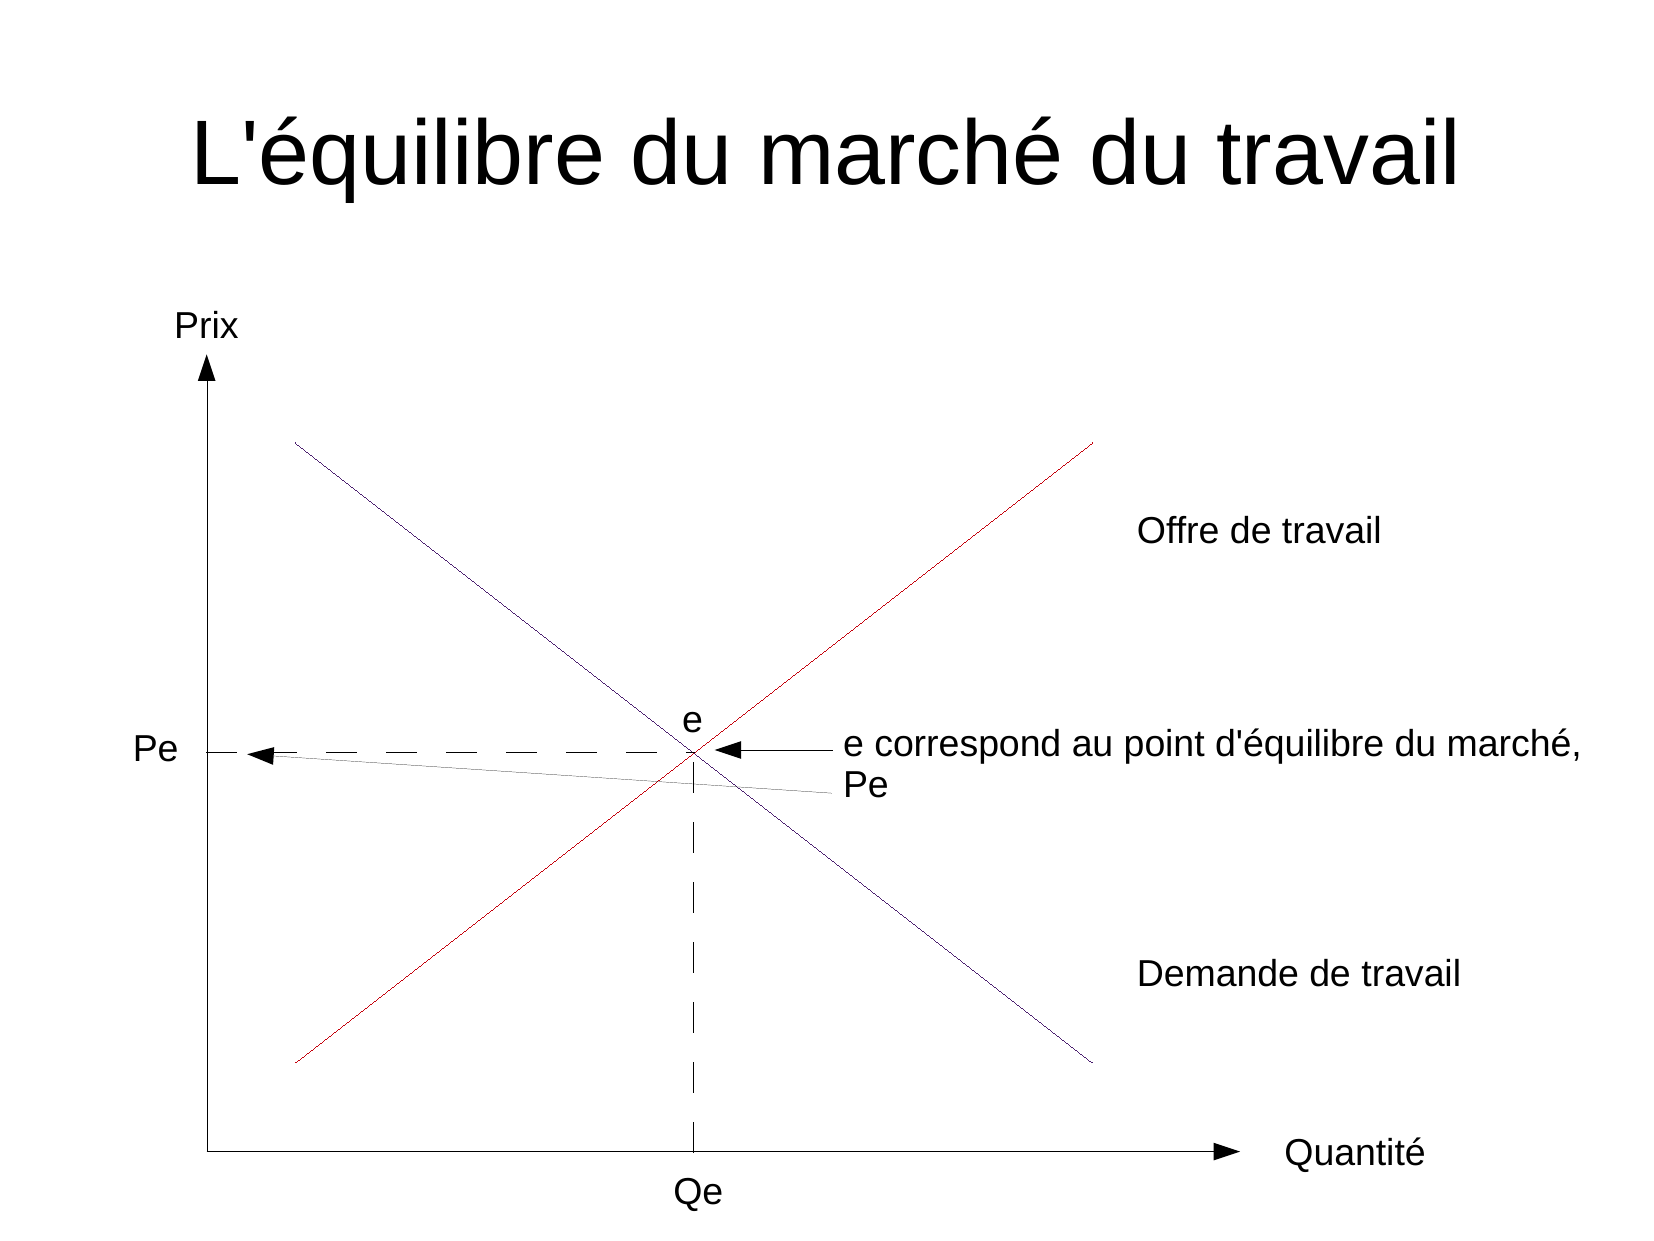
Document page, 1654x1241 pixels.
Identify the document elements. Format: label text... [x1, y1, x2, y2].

text_box e [667, 690, 718, 748]
text_box Pe [118, 720, 194, 778]
title L'équilibre du marché du travail [82, 49, 1571, 257]
text_box Qe [658, 1163, 739, 1221]
text_box Demande de travail [1122, 944, 1477, 1002]
text_box e correspond au point d'équilibre du marché, Pe [828, 714, 1600, 854]
text_box Quantité [1269, 1124, 1442, 1182]
text_box Prix [159, 297, 254, 355]
text_box Offre de travail [1122, 501, 1398, 559]
